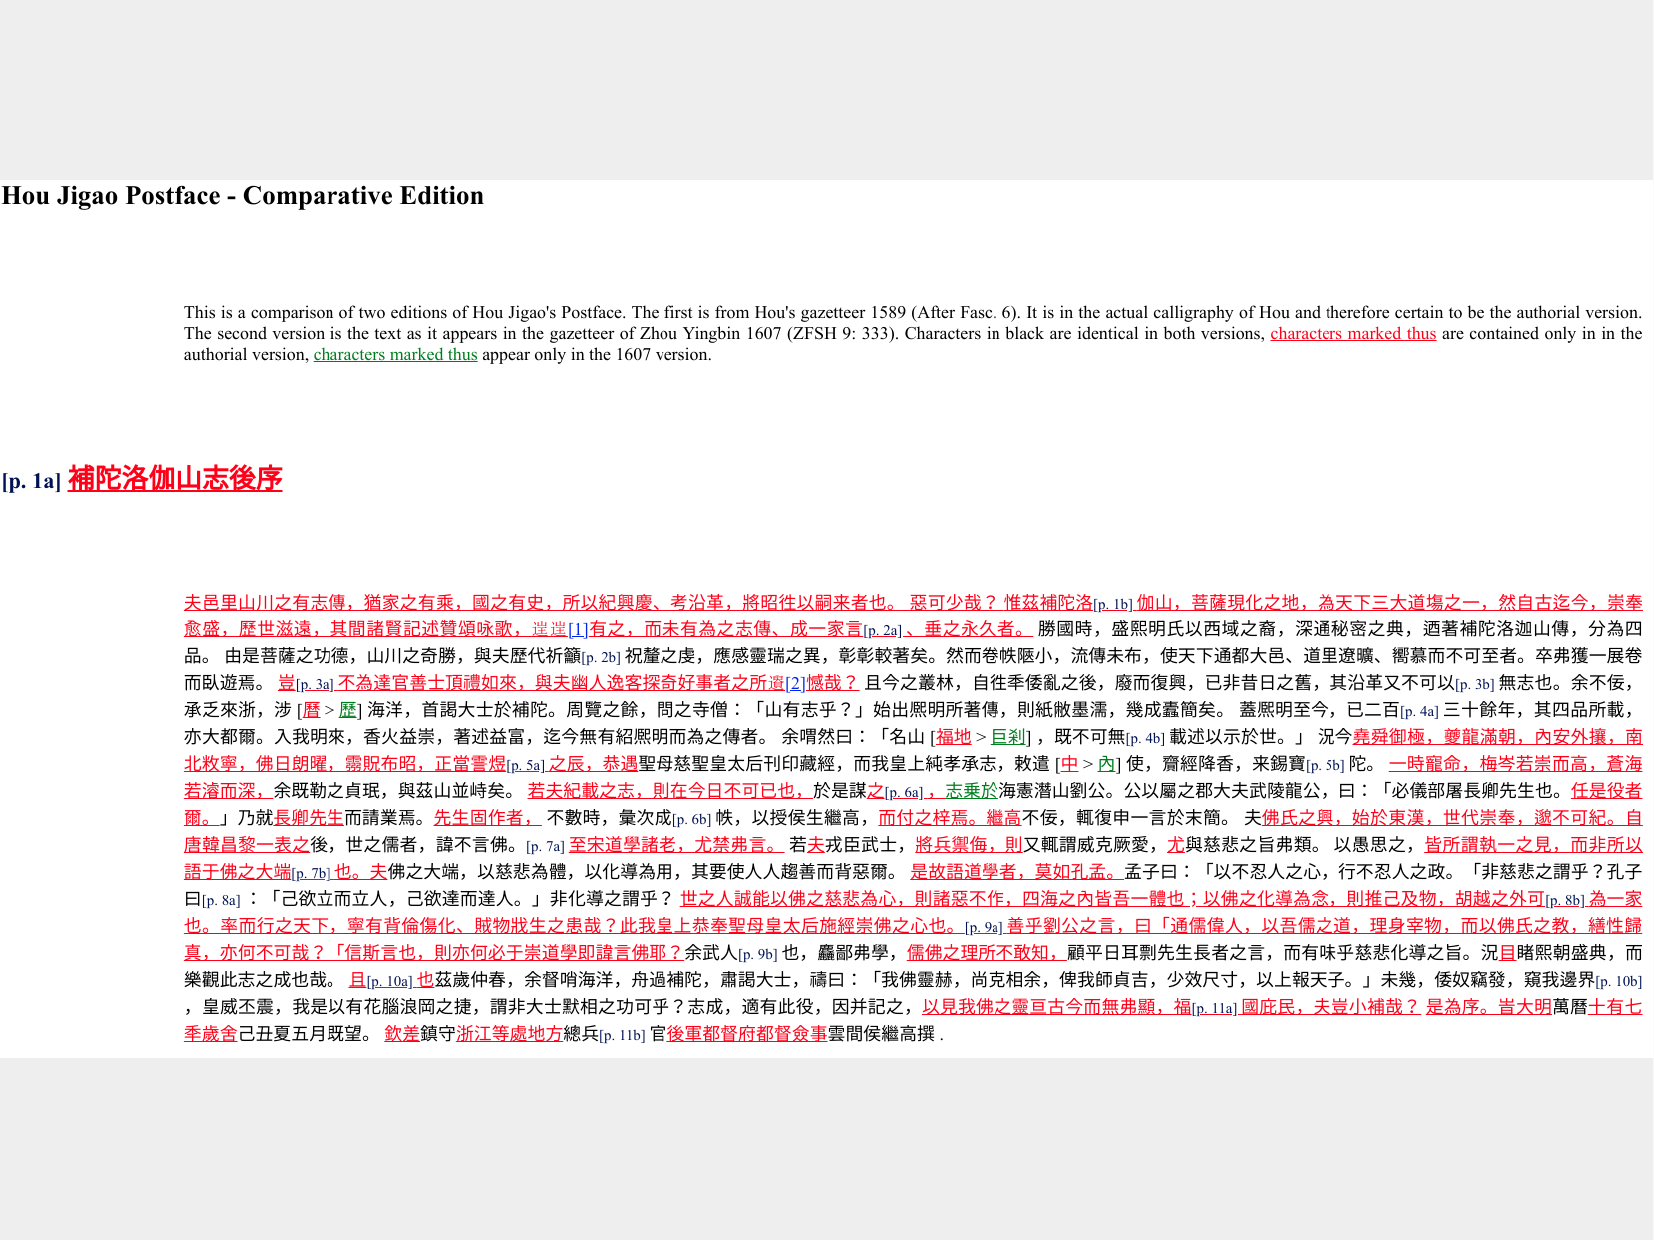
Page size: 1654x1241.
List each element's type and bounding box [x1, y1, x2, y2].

picture [0, 180, 1654, 1058]
